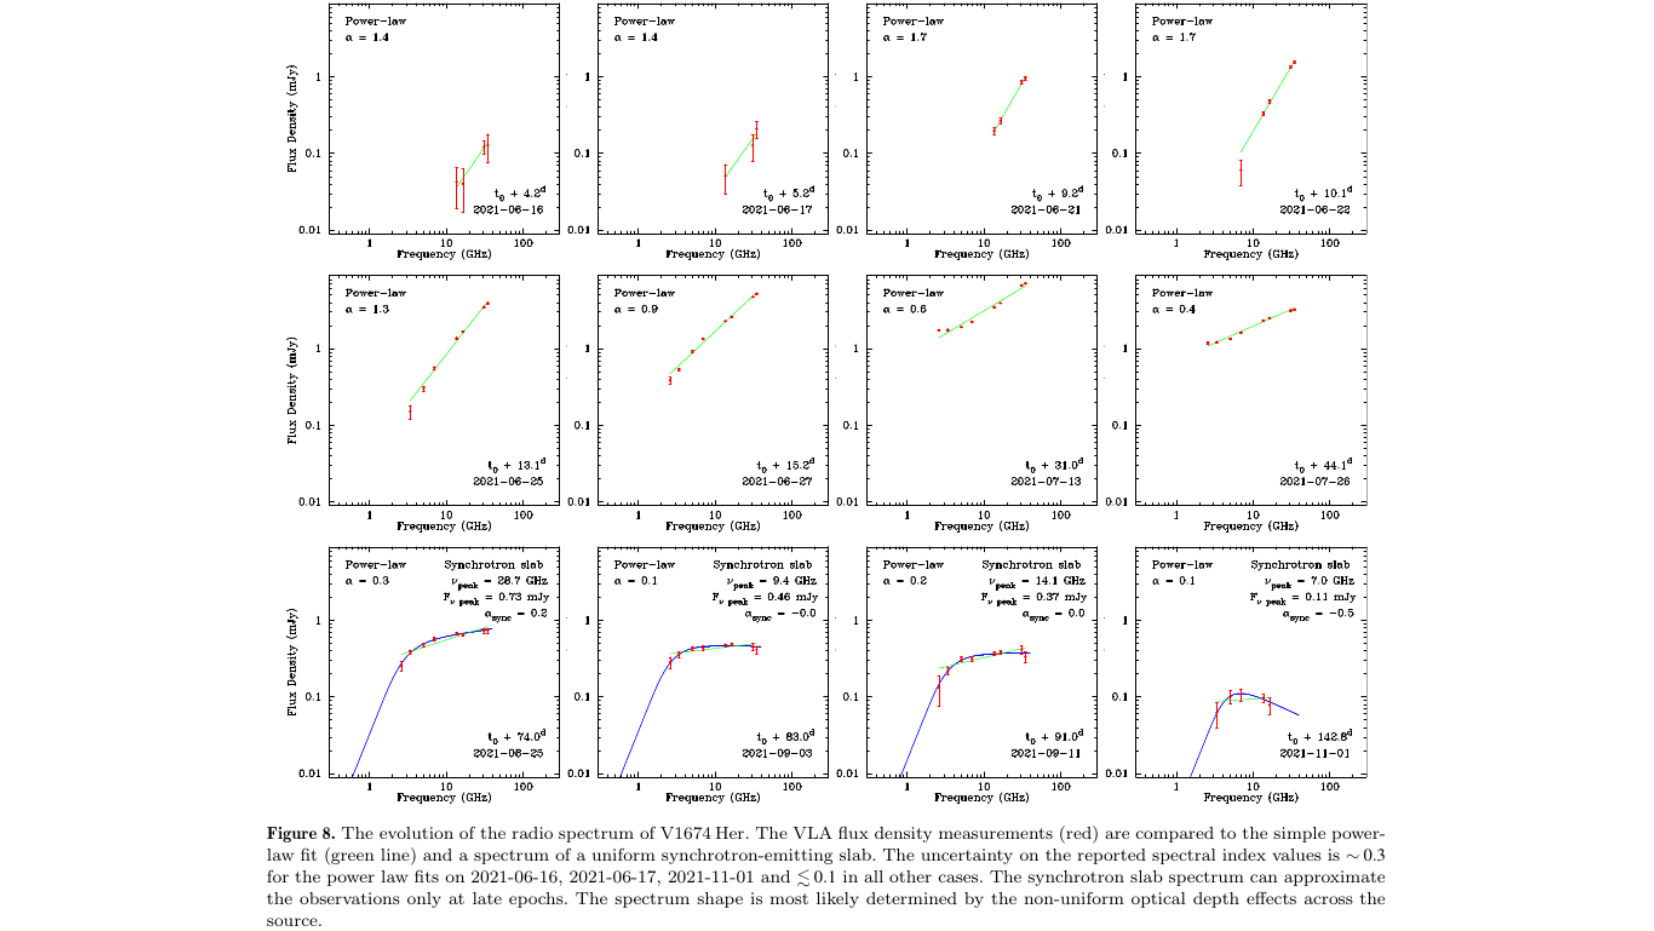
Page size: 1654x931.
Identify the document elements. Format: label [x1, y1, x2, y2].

picture [261, 0, 1392, 931]
